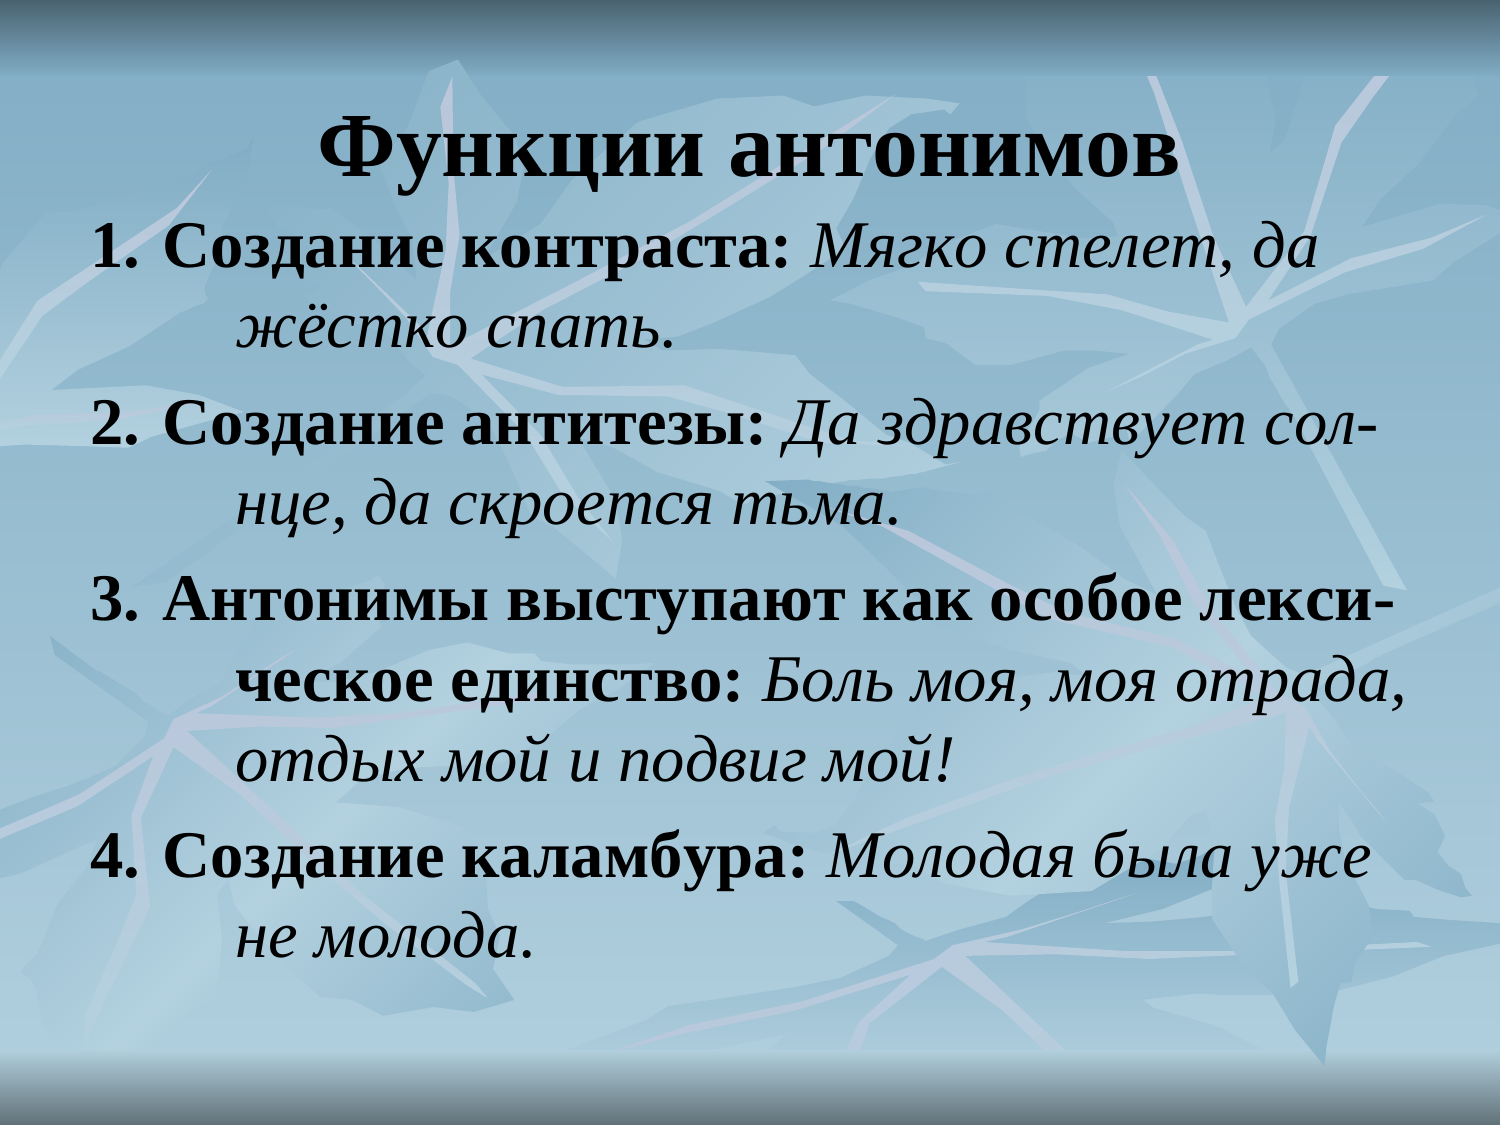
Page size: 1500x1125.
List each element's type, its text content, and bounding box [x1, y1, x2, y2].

list Создание контраста: Мягко стелет, да жёстко спать. Создание антитезы: Да здравствует сол-нце, да скроется тьма. Антонимы выступают как особое лекси-ческое единство: Боль моя, моя отрада, отдых мой и подвиг мой! Создание каламбура: Молодая была уже не молода. [75, 193, 1426, 1086]
title Функции антонимов [75, 45, 1426, 193]
